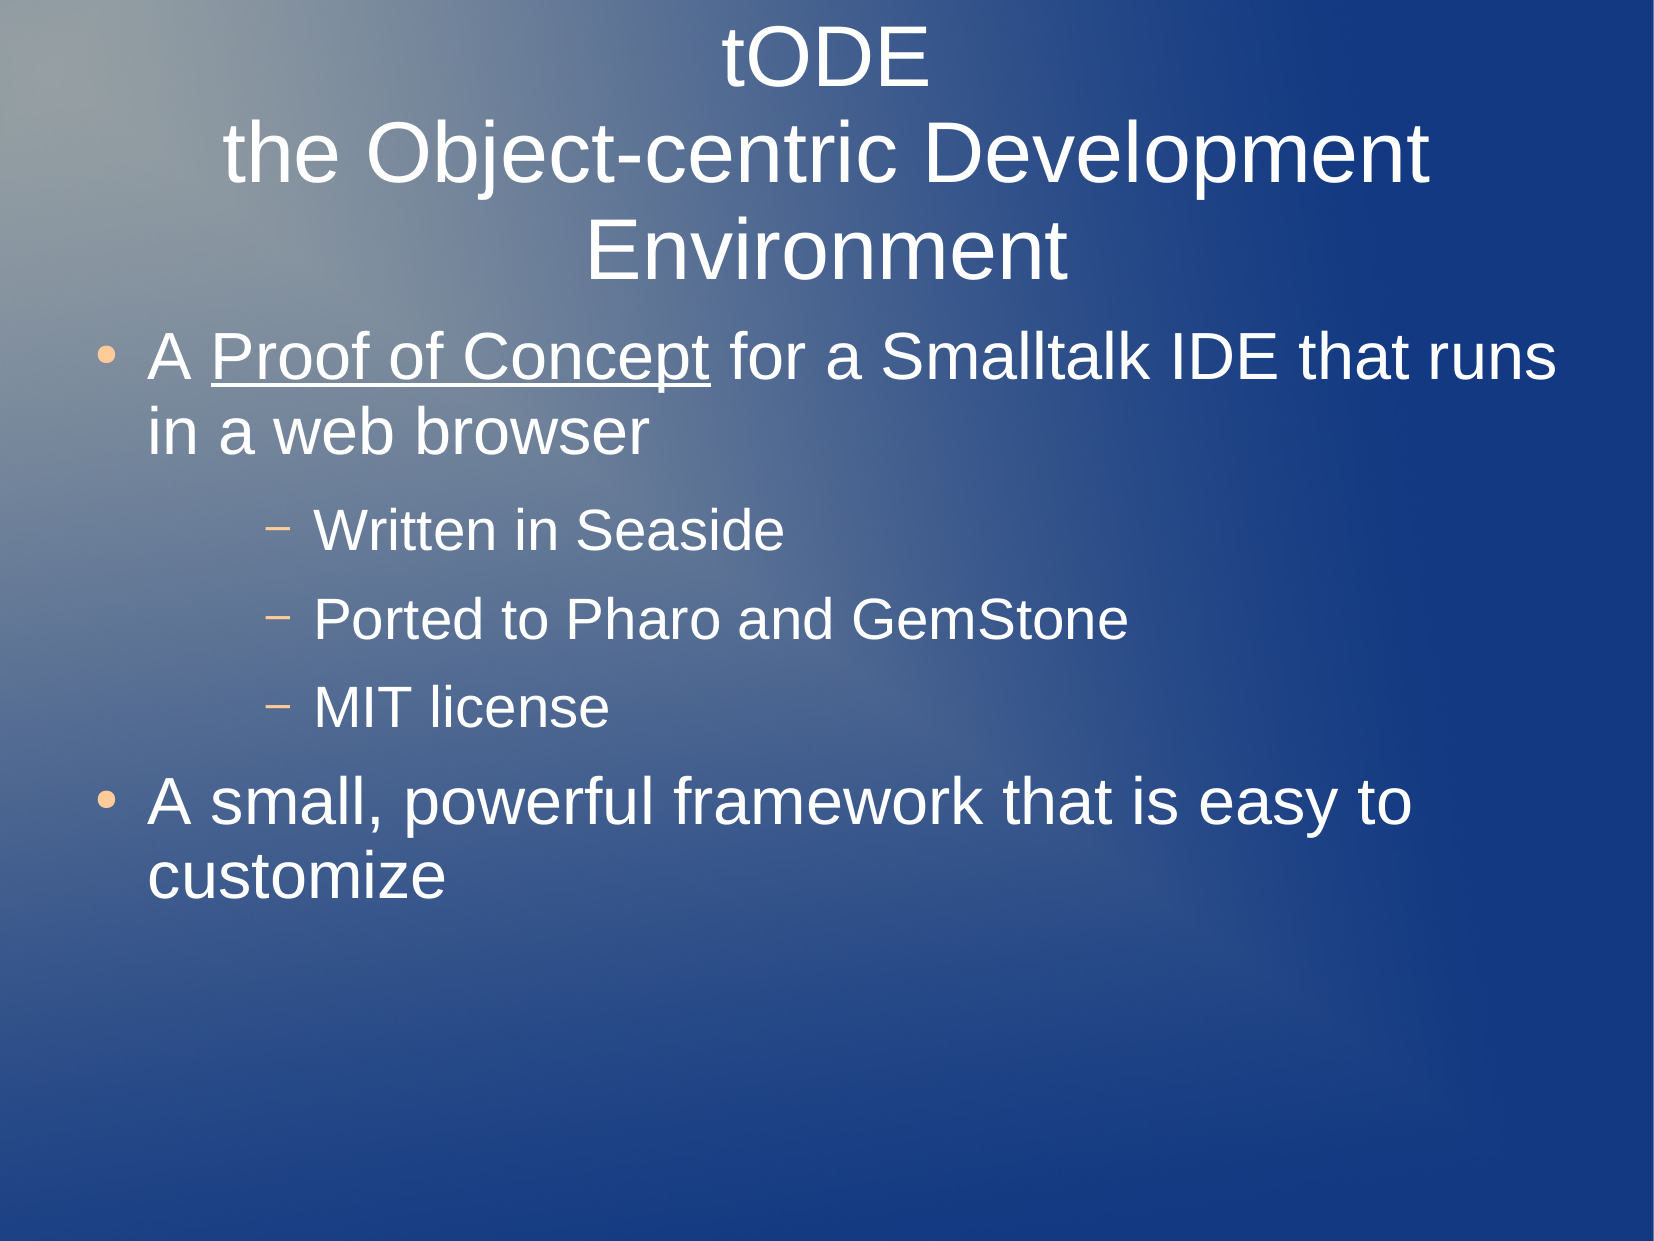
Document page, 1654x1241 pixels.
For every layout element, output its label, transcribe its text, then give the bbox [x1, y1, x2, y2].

title tODE the Object-centric Development Environment [82, 8, 1571, 298]
picture [0, 0, 1654, 1241]
list A Proof of Concept for a Smalltalk IDE that runs in a web browser Written in Seaside Ported to Pharo and GemStone MIT license A small, powerful framework that is easy to customize [76, 318, 1566, 1138]
